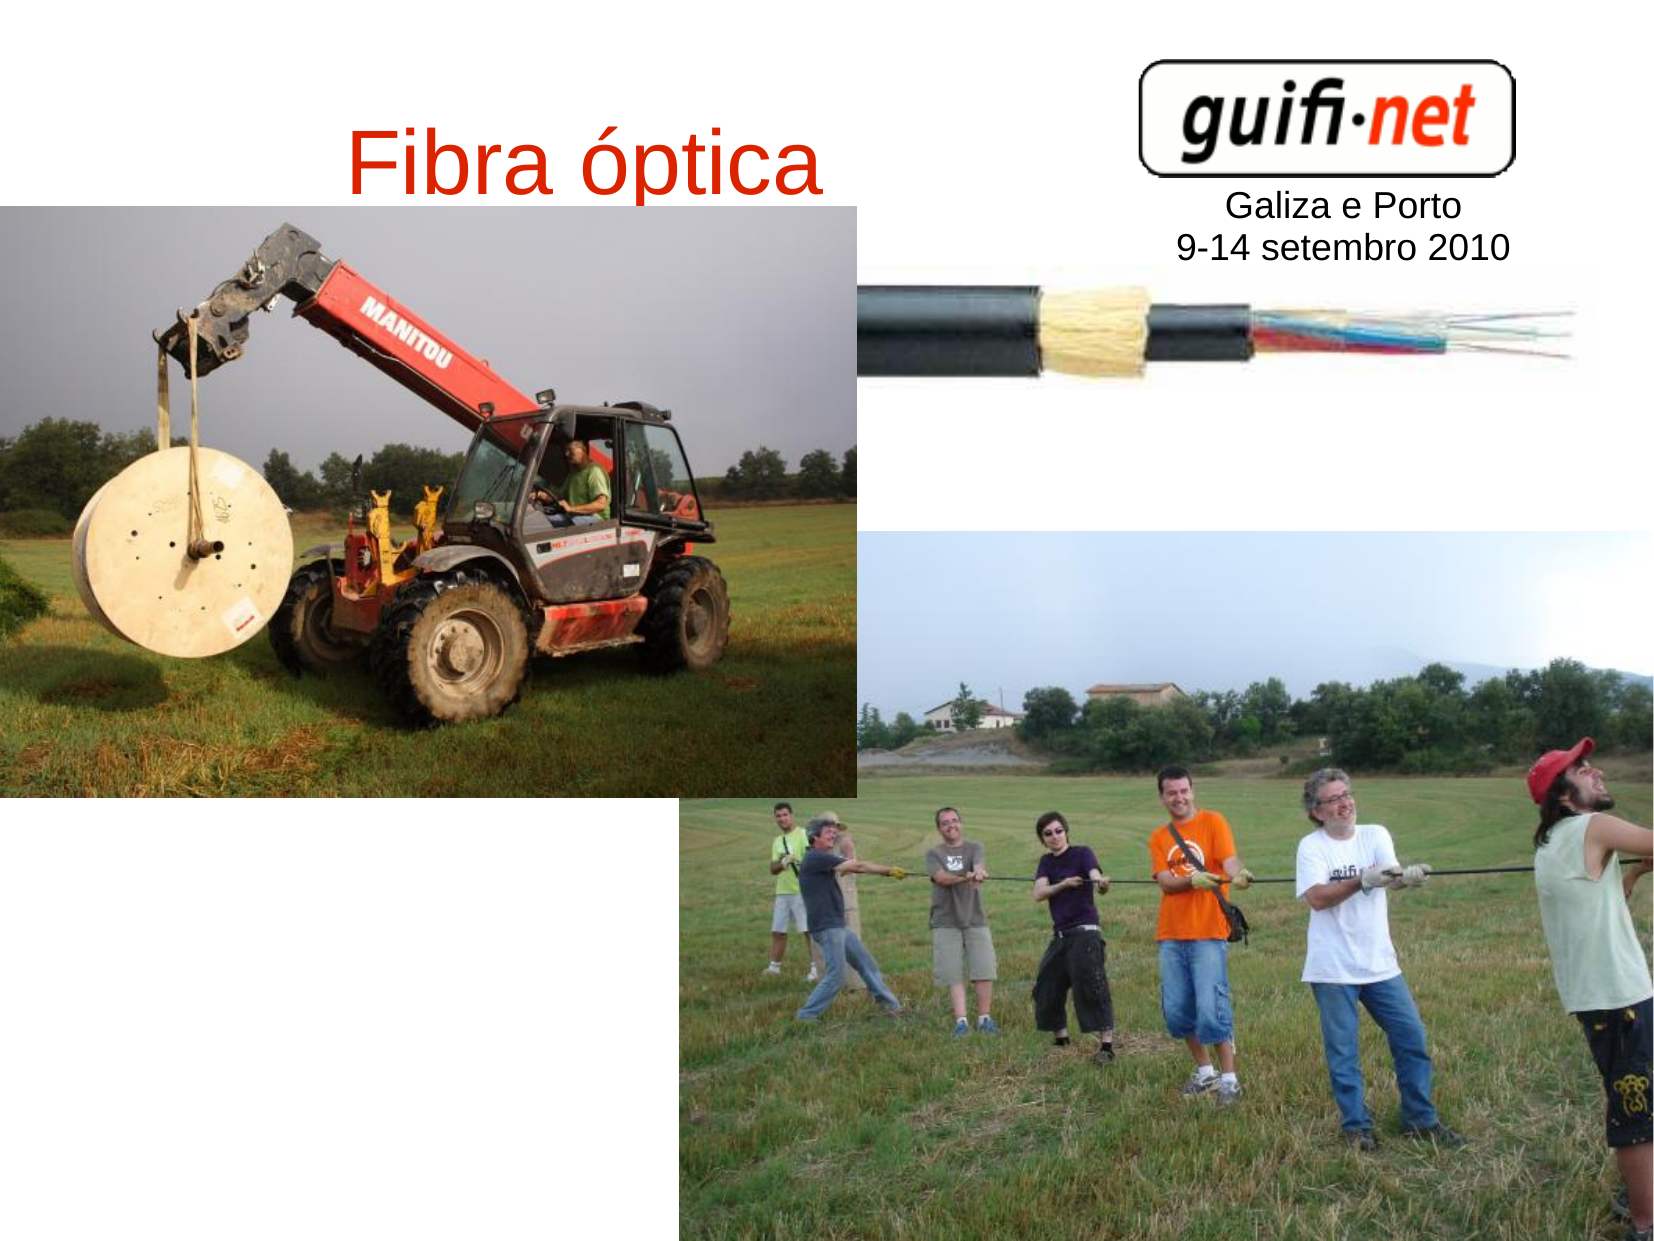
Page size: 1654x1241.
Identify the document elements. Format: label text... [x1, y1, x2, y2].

text_box Galiza e Porto 9-14 setembro 2010 [1033, 177, 1654, 277]
picture [0, 206, 1654, 1241]
title Fibra óptica [76, 66, 1093, 259]
picture [1137, 59, 1516, 177]
